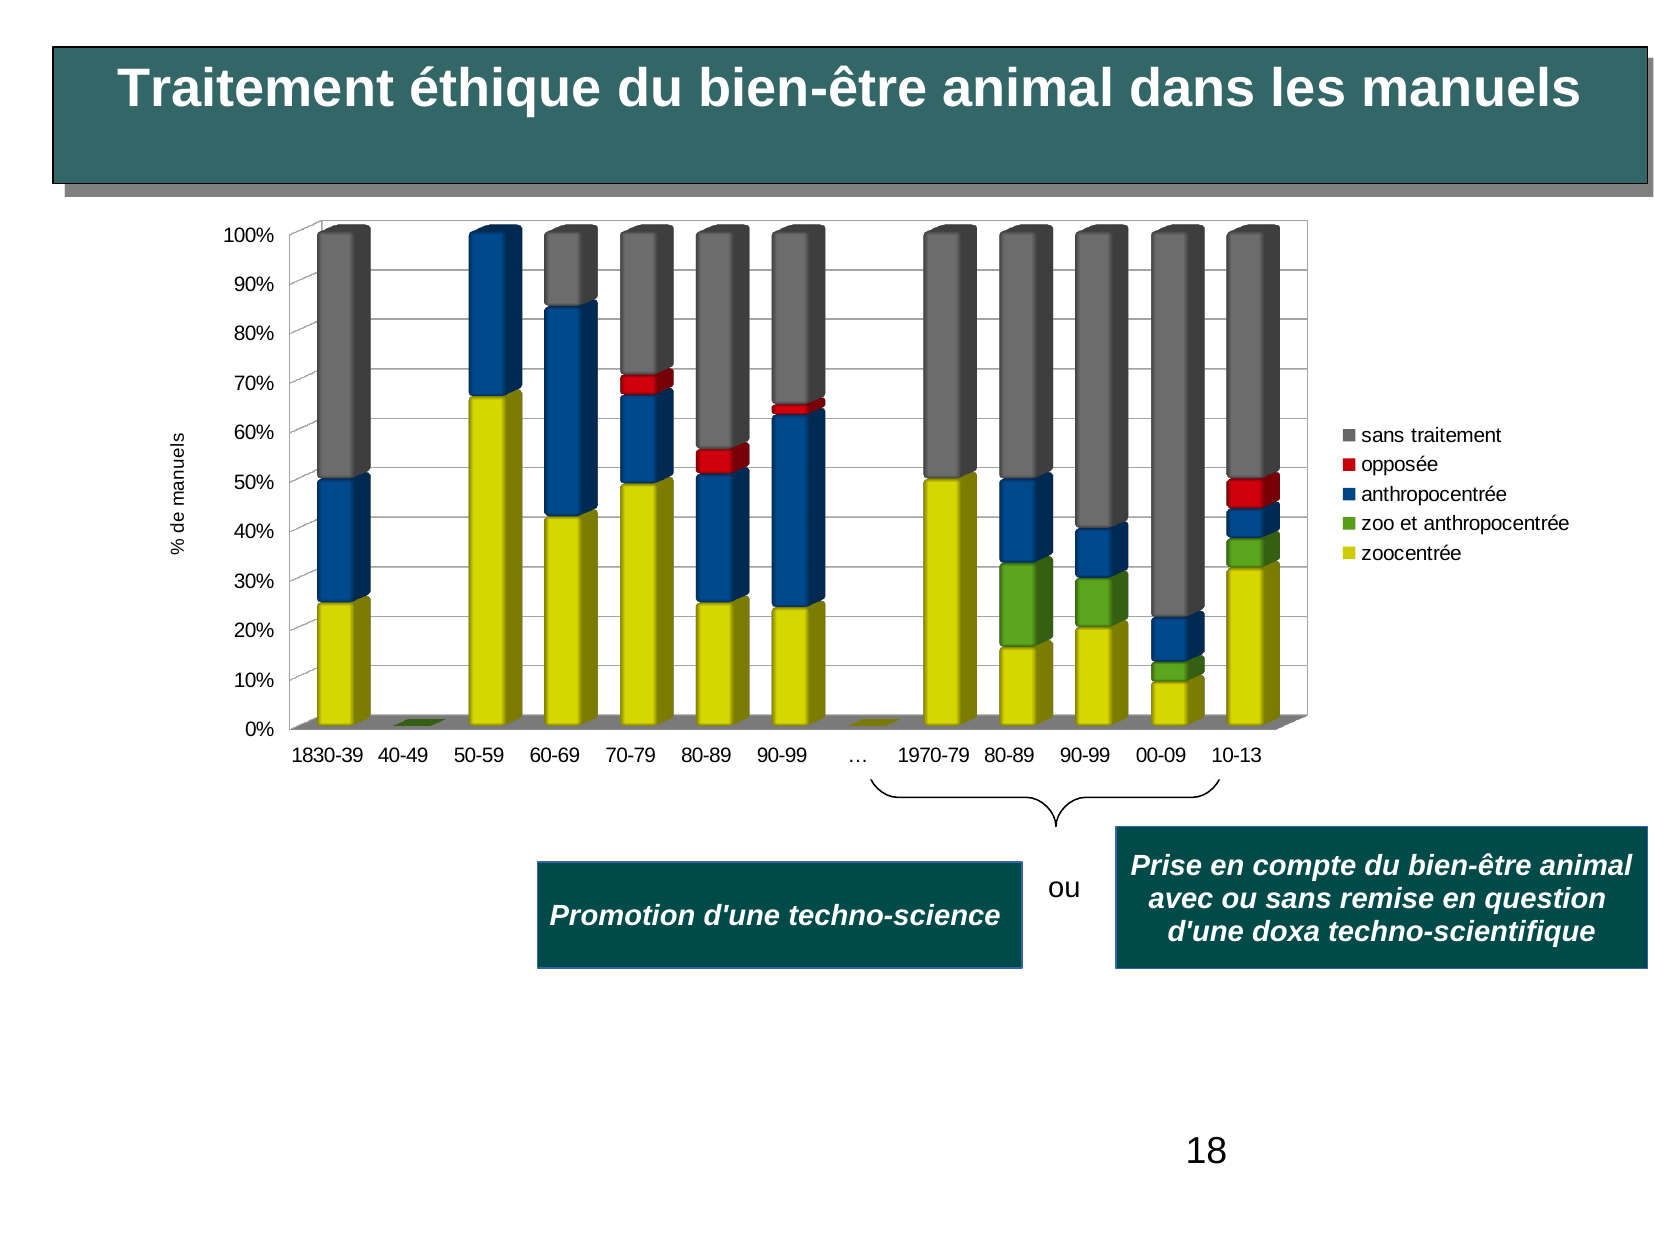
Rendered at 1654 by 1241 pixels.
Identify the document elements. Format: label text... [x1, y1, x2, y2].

text_box ou [1033, 861, 1105, 910]
text_box Prise en compte du bien-être animal avec ou sans remise en question d'une doxa techno-scientifique [1116, 826, 1648, 969]
text_box Promotion d'une techno-science [537, 861, 1022, 969]
text_box Traitement éthique du bien-être animal dans les manuels [52, 47, 1648, 184]
chart [134, 208, 1589, 780]
